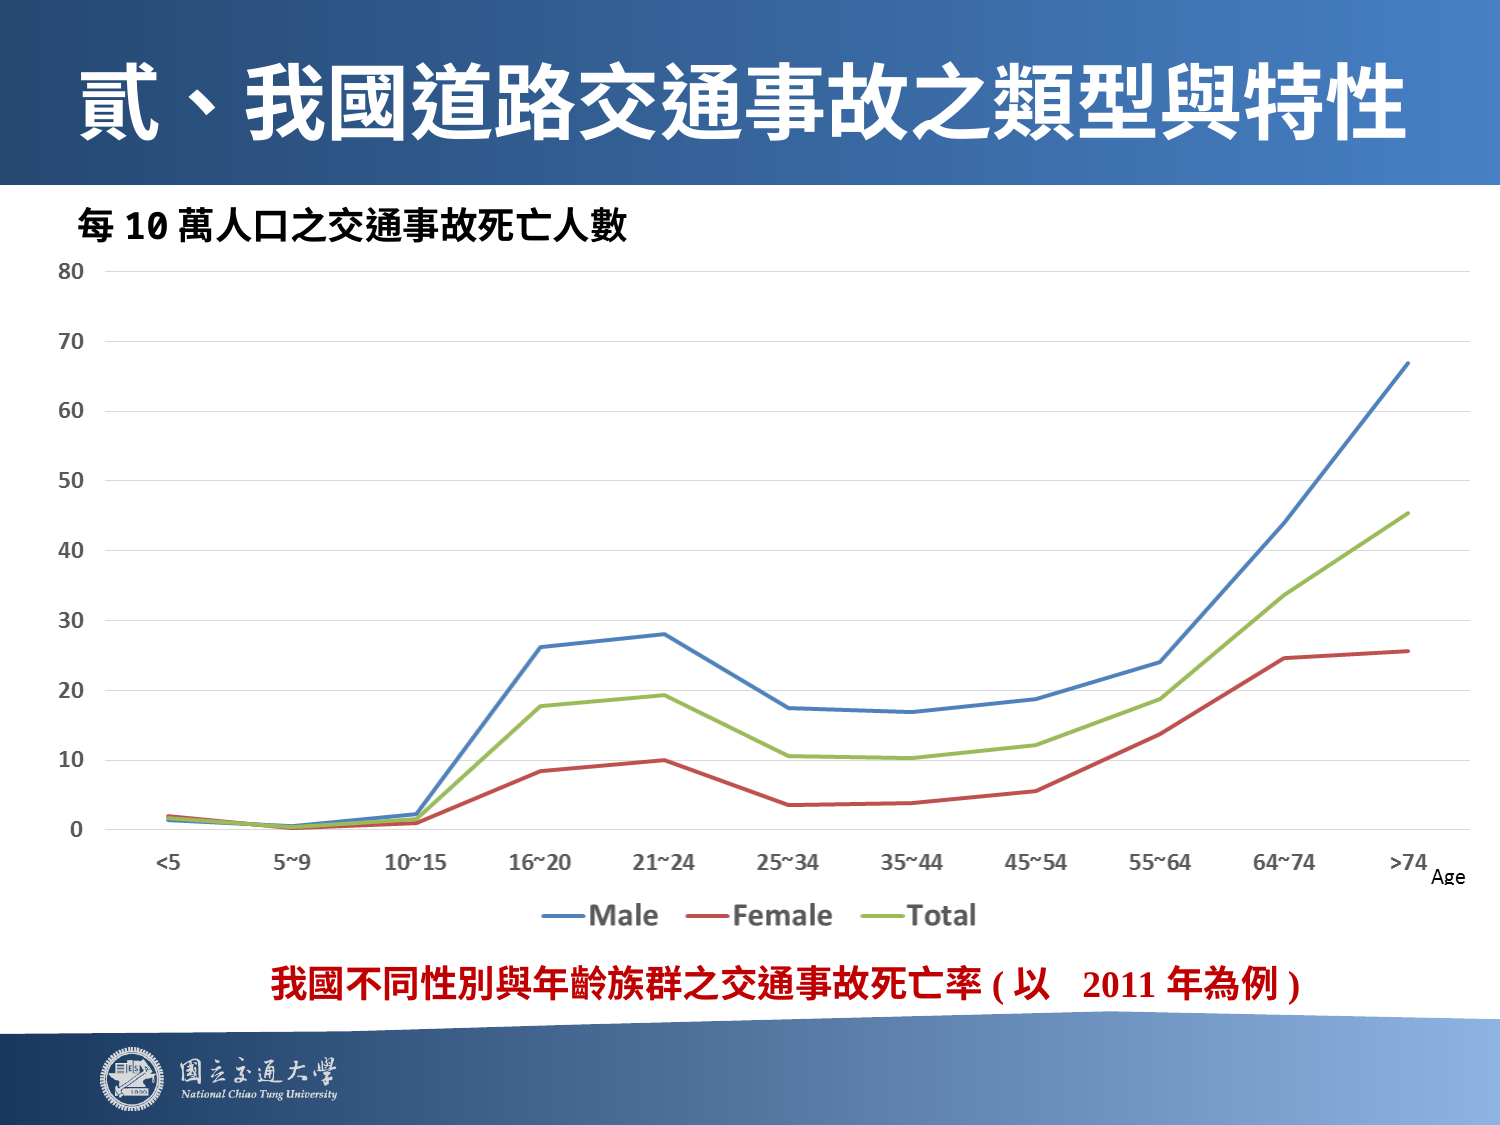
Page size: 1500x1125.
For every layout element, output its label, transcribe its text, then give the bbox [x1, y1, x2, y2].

text_box 我國不同性別與年齡族群之交通事故死亡率(以 2011年為例) [230, 952, 1341, 1013]
title 貳、我國道路交通事故之類型與特性 [62, 30, 1483, 171]
text_box 每10萬人口之交通事故死亡人數 [62, 194, 668, 256]
picture [32, 186, 1479, 949]
